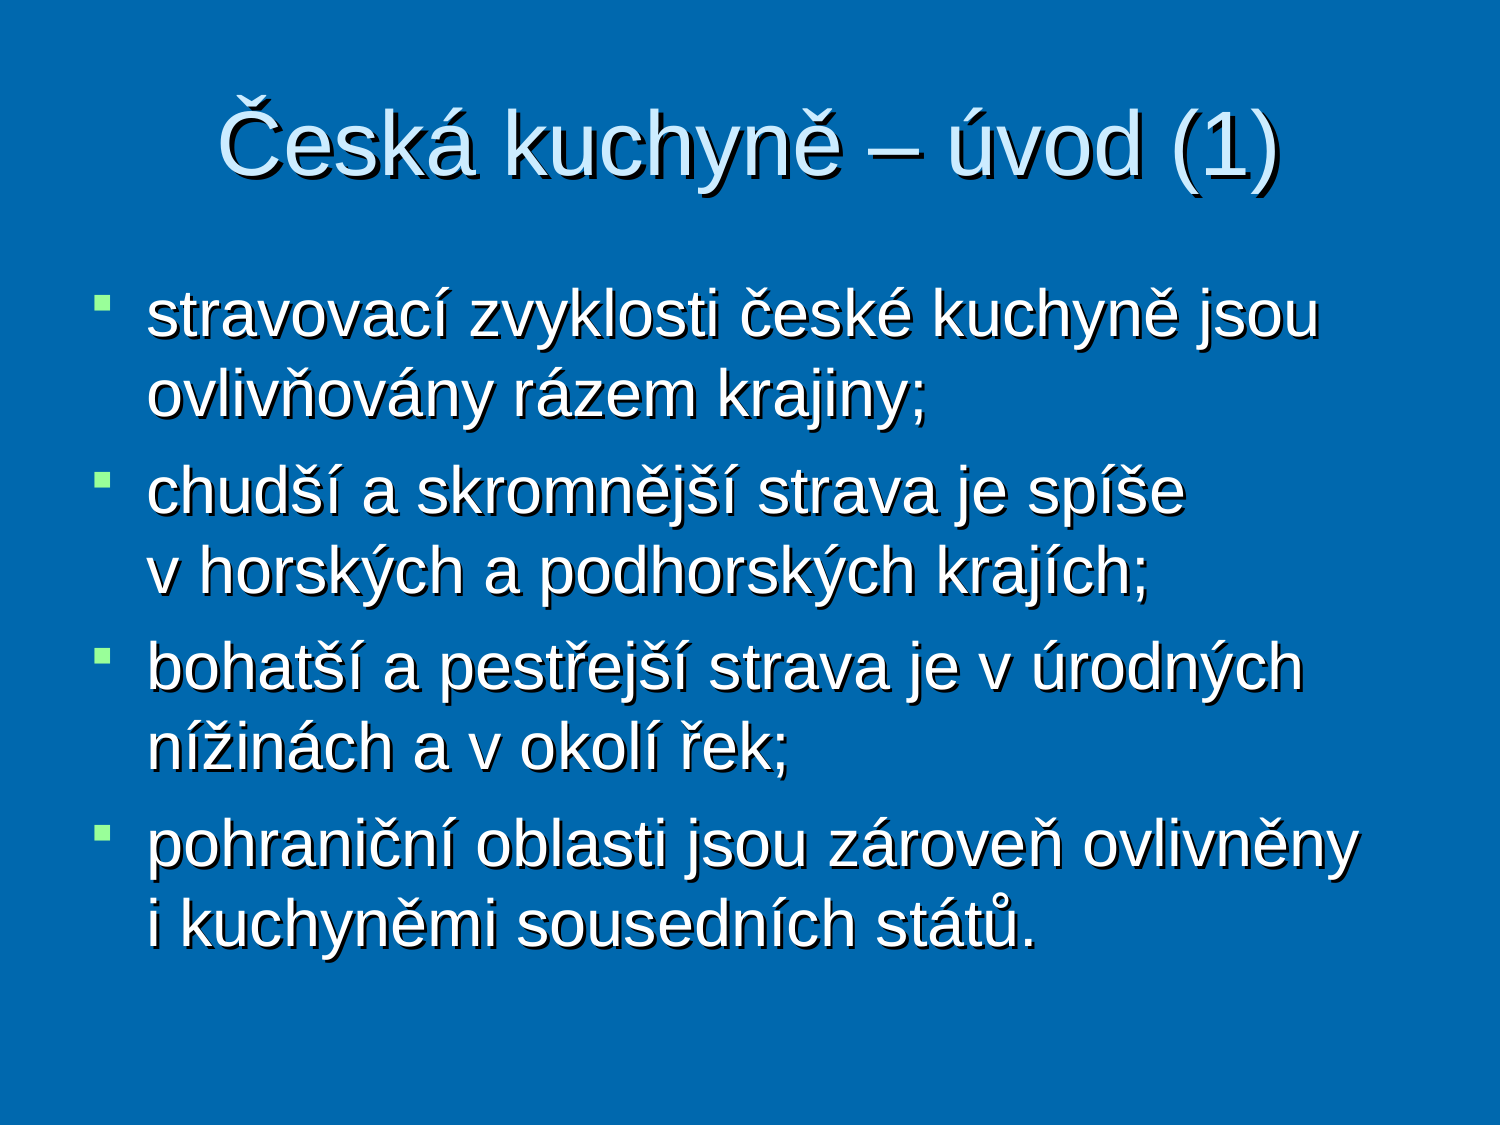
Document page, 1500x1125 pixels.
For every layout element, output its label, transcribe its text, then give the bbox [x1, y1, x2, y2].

title Česká kuchyně – úvod (1) [75, 45, 1426, 233]
list stravovací zvyklosti české kuchyně jsou ovlivňovány rázem krajiny; chudší a skromnější strava je spíše v horských a podhorských krajích; bohatší a pestřejší strava je v úrodných nížinách a v okolí řek; pohraniční oblasti jsou zároveň ovlivněny i kuchyněmi sousedních států. [75, 262, 1426, 1006]
